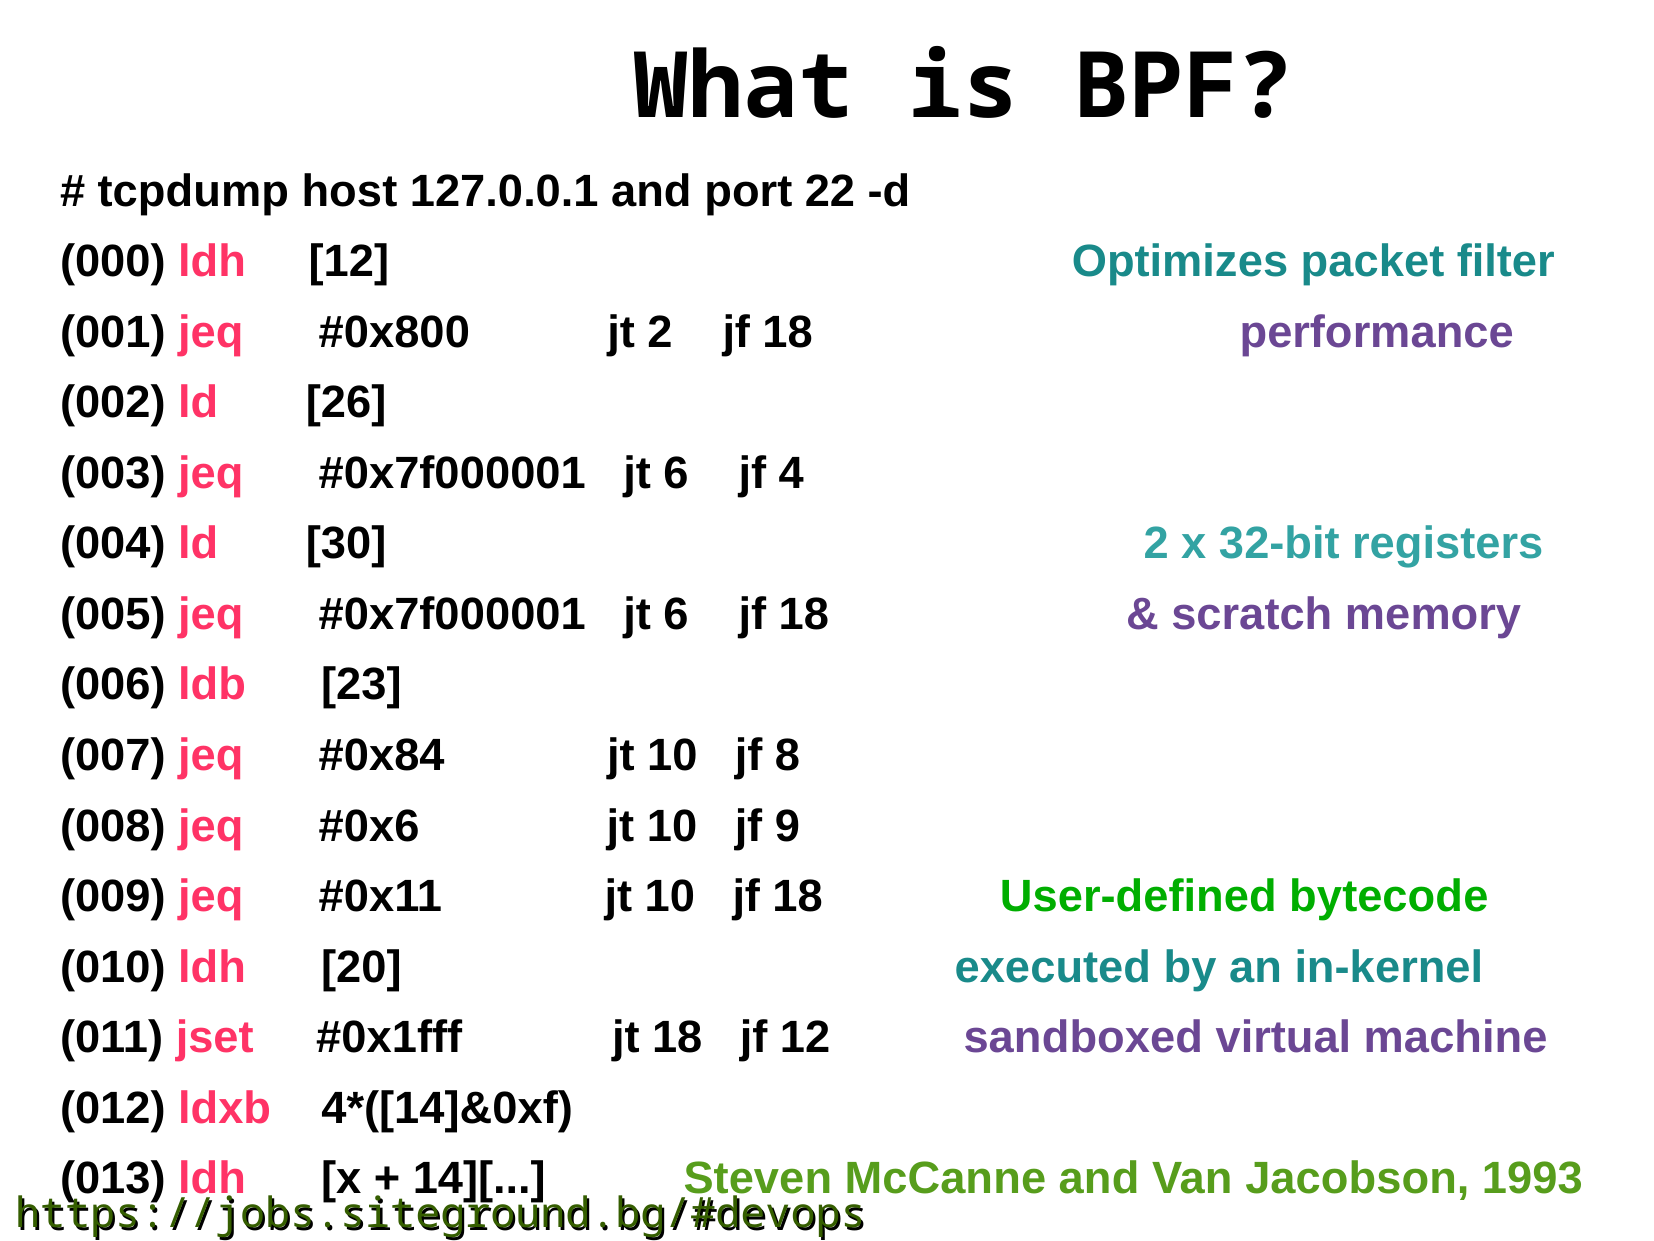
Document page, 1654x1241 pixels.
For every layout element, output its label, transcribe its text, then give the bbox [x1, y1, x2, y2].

title What is BPF? [592, 27, 1336, 137]
list # tcpdump host 127.0.0.1 and port 22 -d (000) ldh [12] Optimizes packet filter (001) jeq #0x800 jt 2 jf 18 performance (002) ld [26] (003) jeq #0x7f000001 jt 6 jf 4 (004) ld [30] 2 x 32-bit registers (005) jeq #0x7f000001 jt 6 jf 18 & scratch memory (006) ldb [23] (007) jeq #0x84 jt 10 jf 8 (008) jeq #0x6 jt 10 jf 9 (009) jeq #0x11 jt 10 jf 18 User-defined bytecode (010) ldh [20] executed by an in-kernel (011) jset #0x1fff jt 18 jf 12 sandboxed virtual machine (012) ldxb 4*([14]&0xf) (013) ldh [x + 14][...] Steven McCanne and Van Jacobson, 1993 [60, 165, 1606, 1216]
text_box https://jobs.siteground.bg/#devops [0, 1175, 889, 1240]
